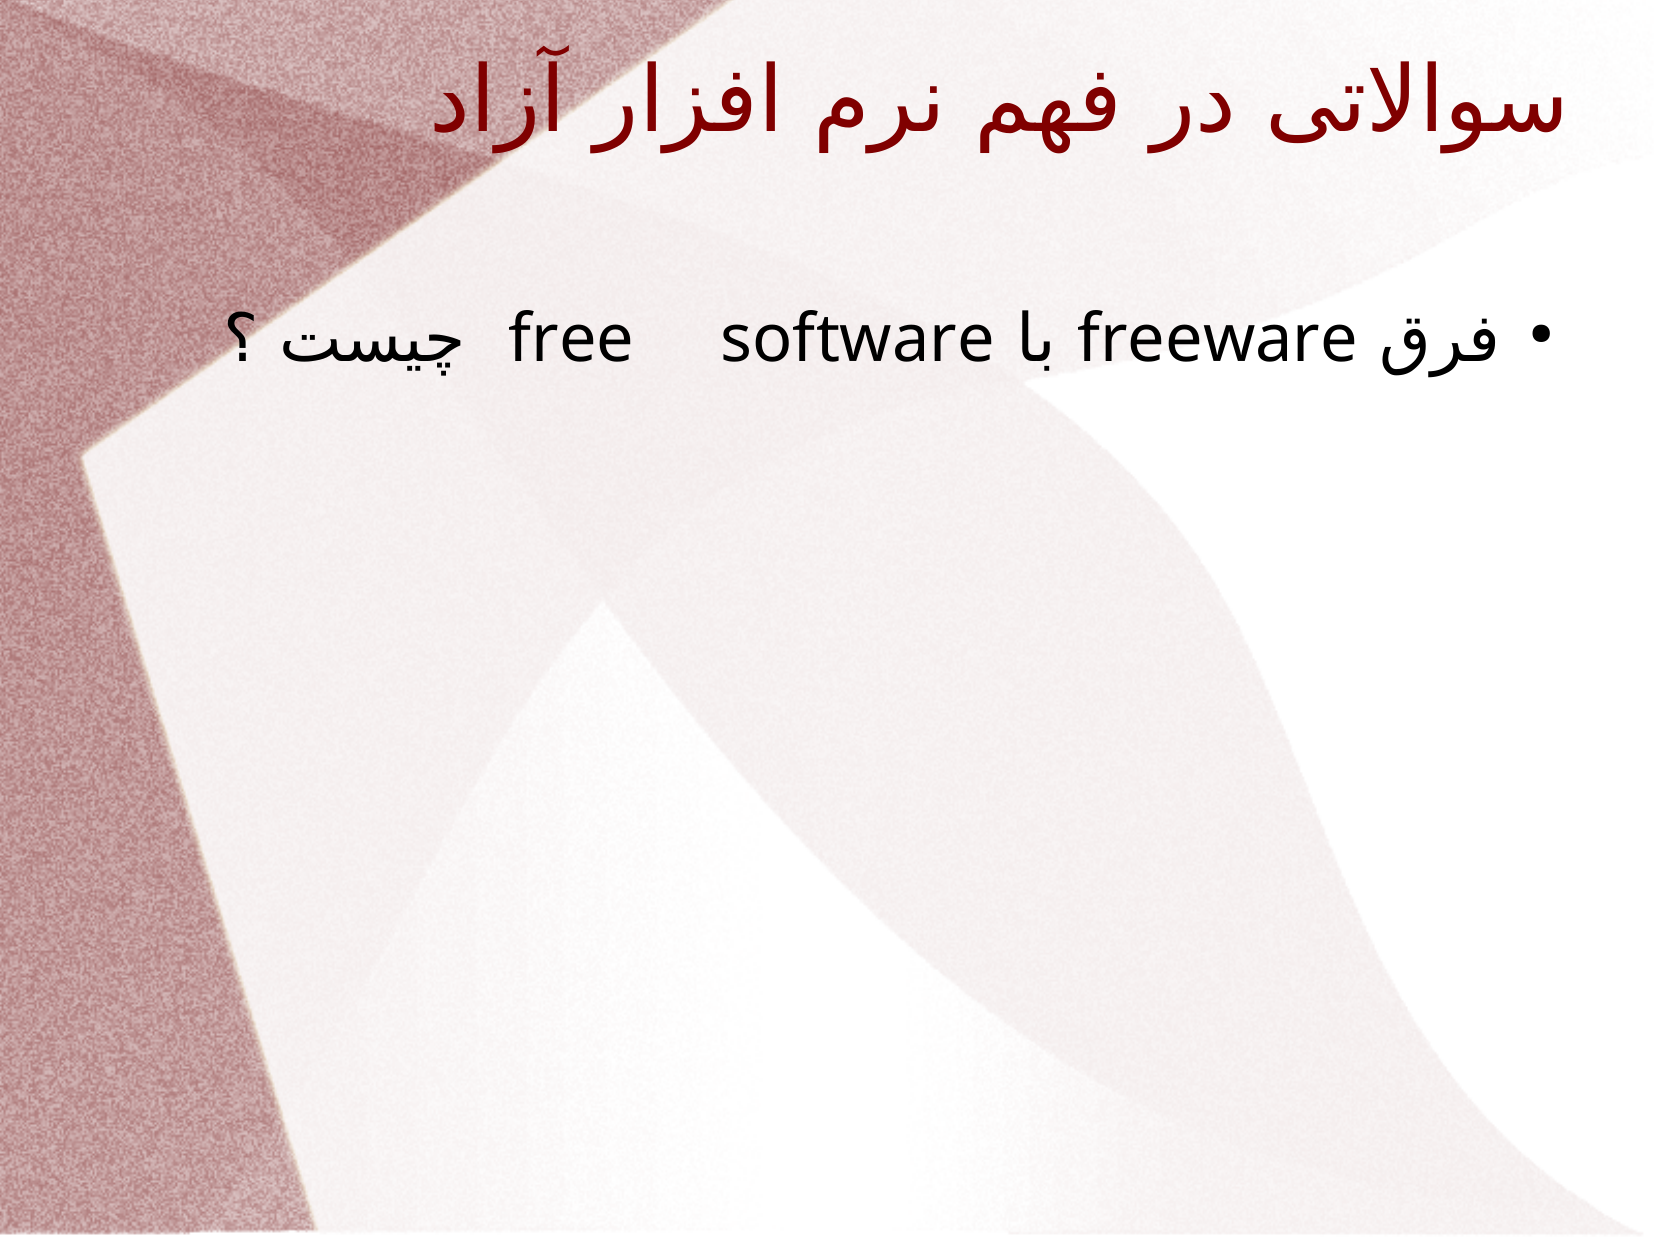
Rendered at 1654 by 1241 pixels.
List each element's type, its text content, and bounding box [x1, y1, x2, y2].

title سوالاتی در فهم نرم افزار آزاد [82, 16, 1571, 290]
list فرق freeware با free software چیست ؟ [82, 290, 1571, 1010]
picture [0, 0, 1654, 1241]
